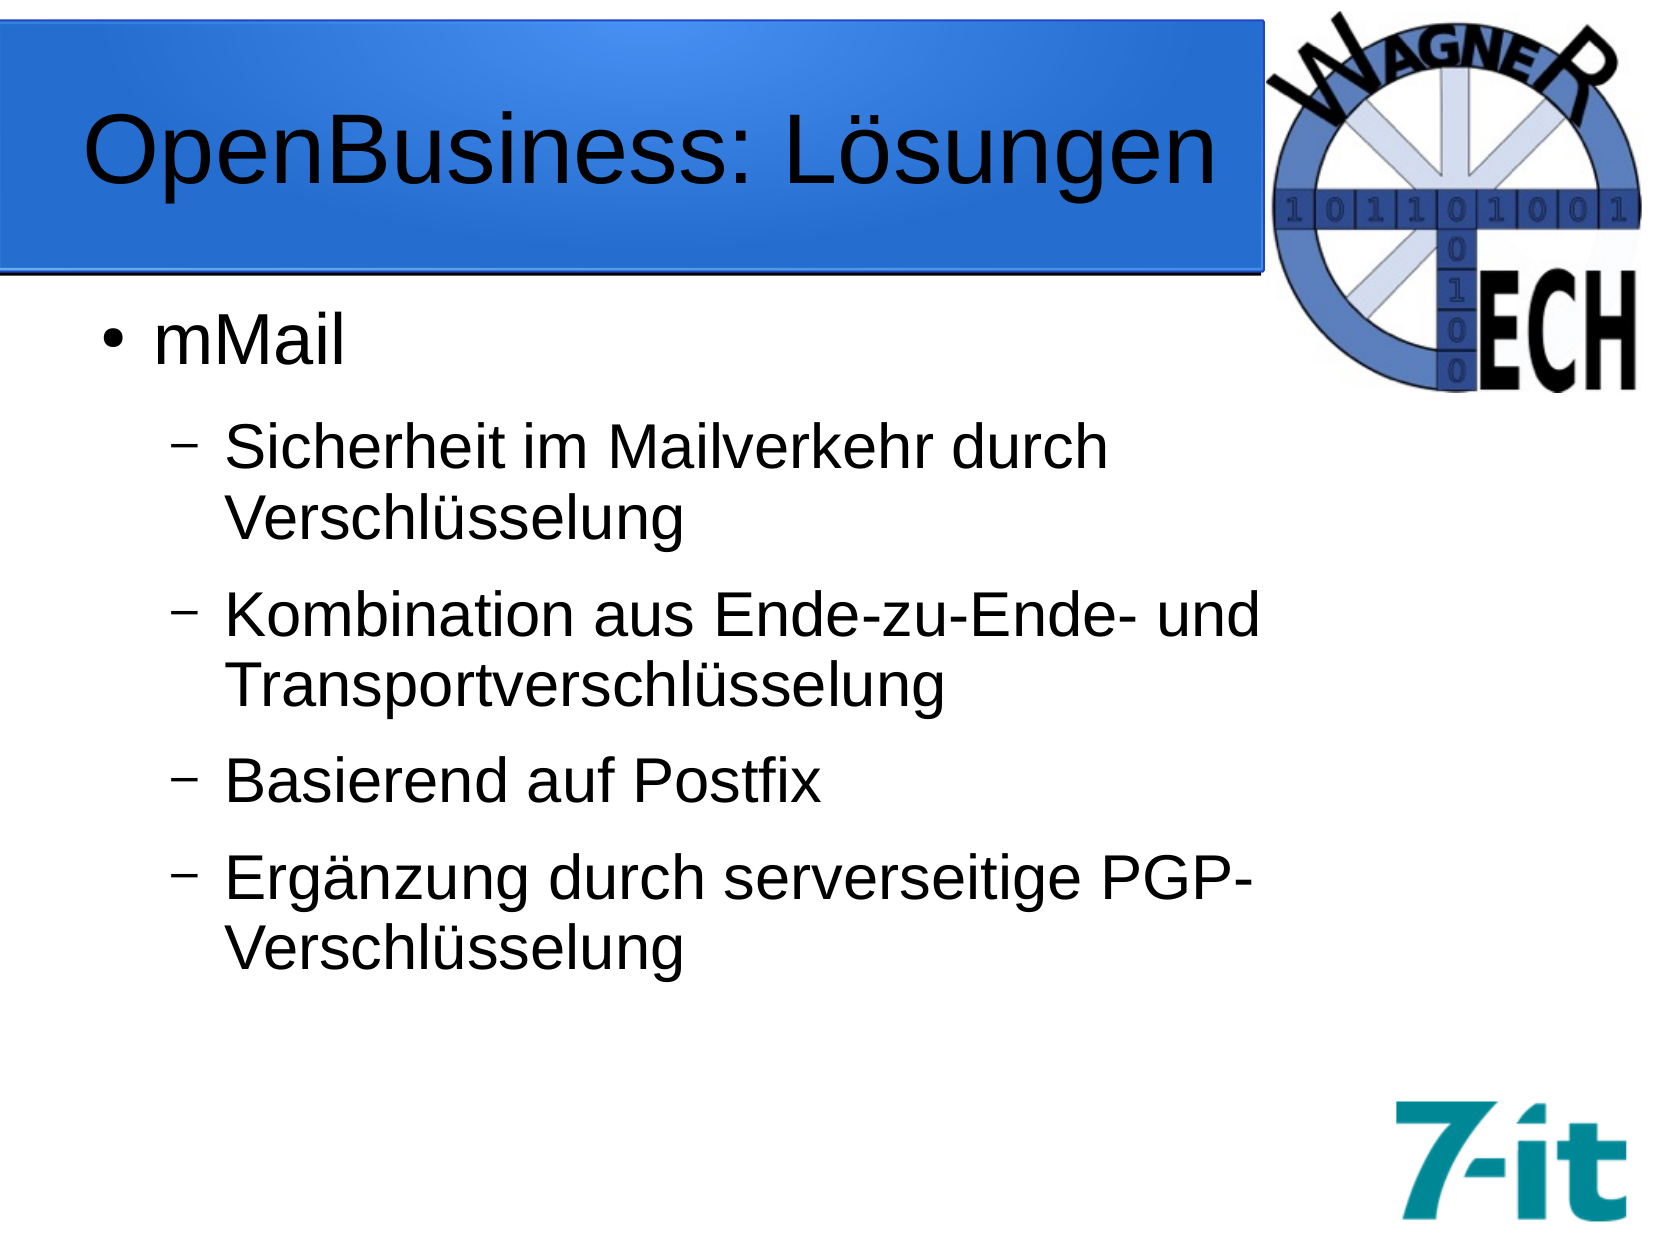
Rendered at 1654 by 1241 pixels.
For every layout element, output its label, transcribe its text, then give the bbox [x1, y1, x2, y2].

picture [1266, 11, 1642, 393]
picture [1370, 1086, 1639, 1228]
list mMail Sicherheit im Mailverkehr durch Verschlüsselung Kombination aus Ende-zu-Ende- und Transportverschlüsselung Basierend auf Postfix Ergänzung durch serverseitige PGP-Verschlüsselung [82, 299, 1571, 1019]
title OpenBusiness: Lösungen [82, 47, 1235, 252]
